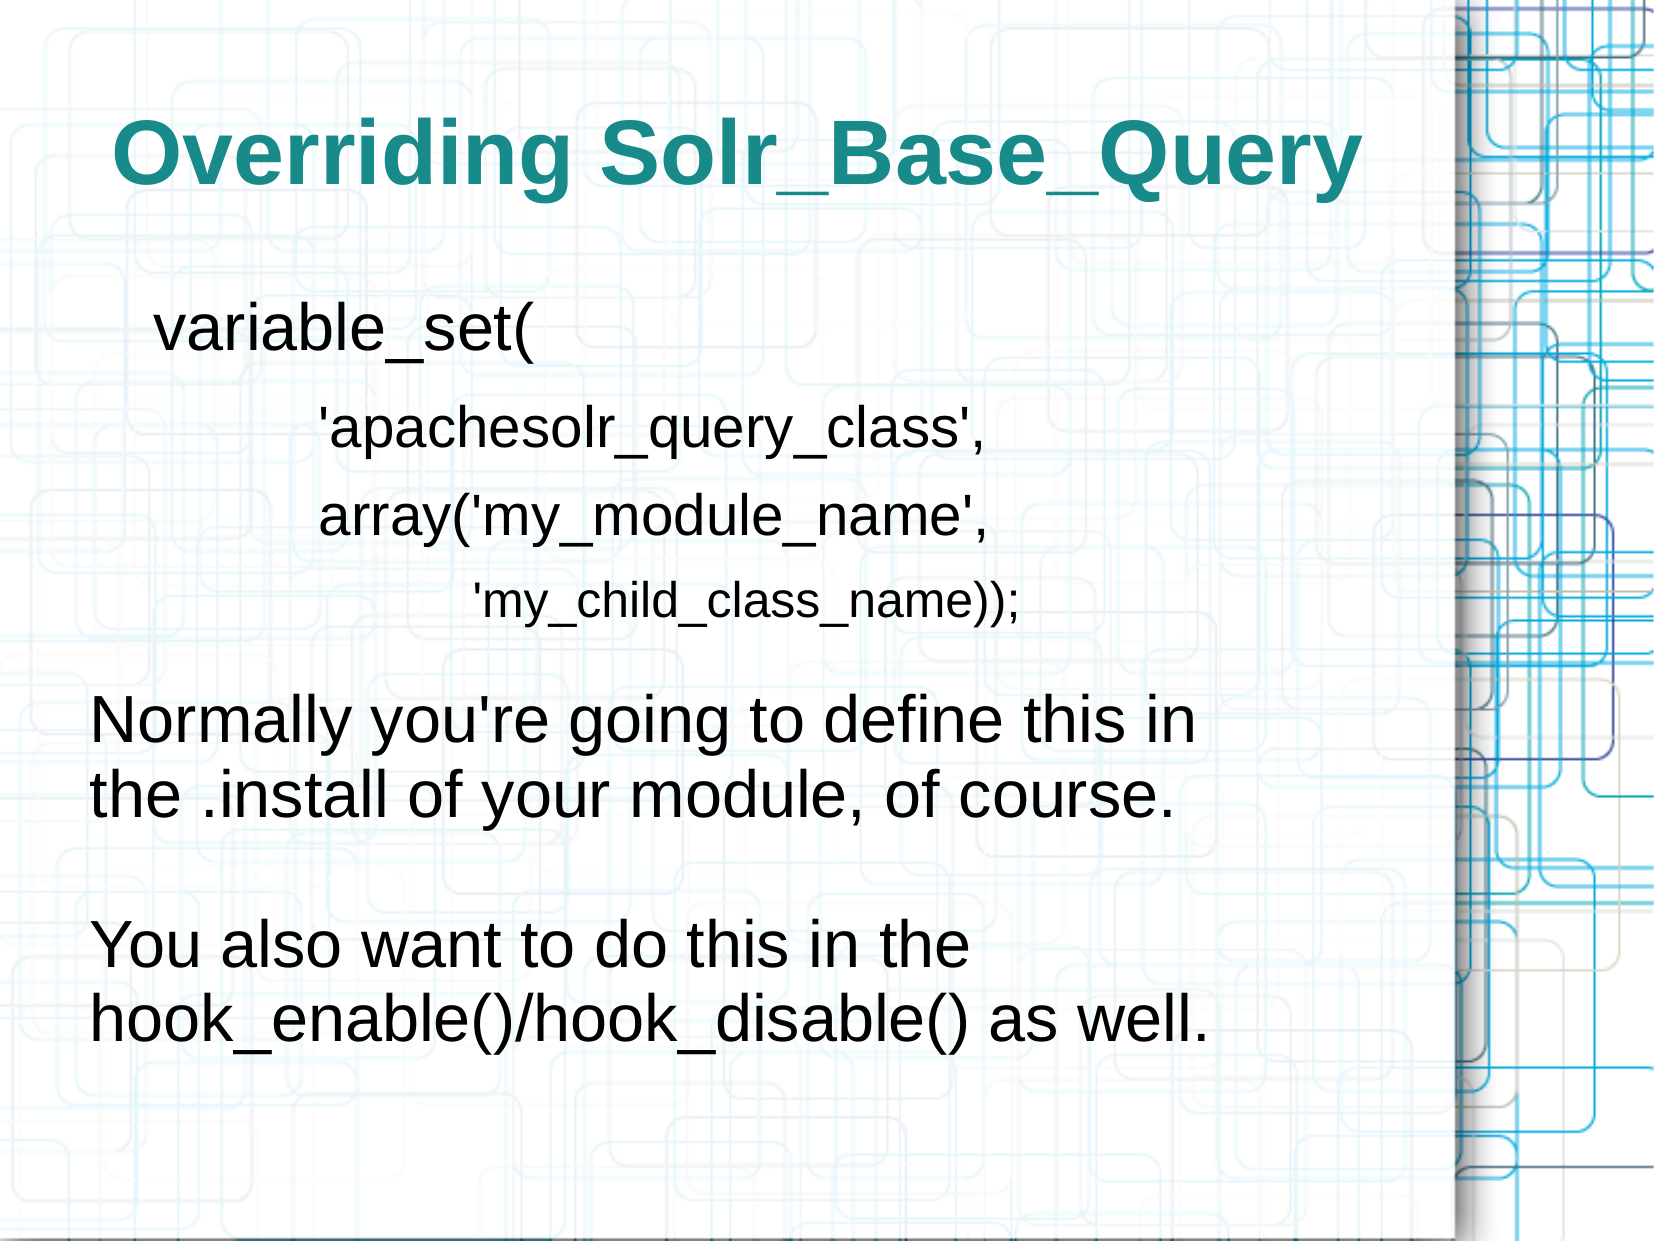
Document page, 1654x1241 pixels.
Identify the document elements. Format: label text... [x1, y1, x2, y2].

list variable_set( 'apachesolr_query_class', array('my_module_name', 'my_child_class_name)); [82, 290, 1418, 675]
title Overriding Solr_Base_Query [59, 56, 1418, 250]
text_box Normally you're going to define this in the .install of your module, of course. You also want to do this in the hook_enable()/hook_disable() as well. [75, 675, 1426, 1201]
picture [0, 0, 1654, 1241]
